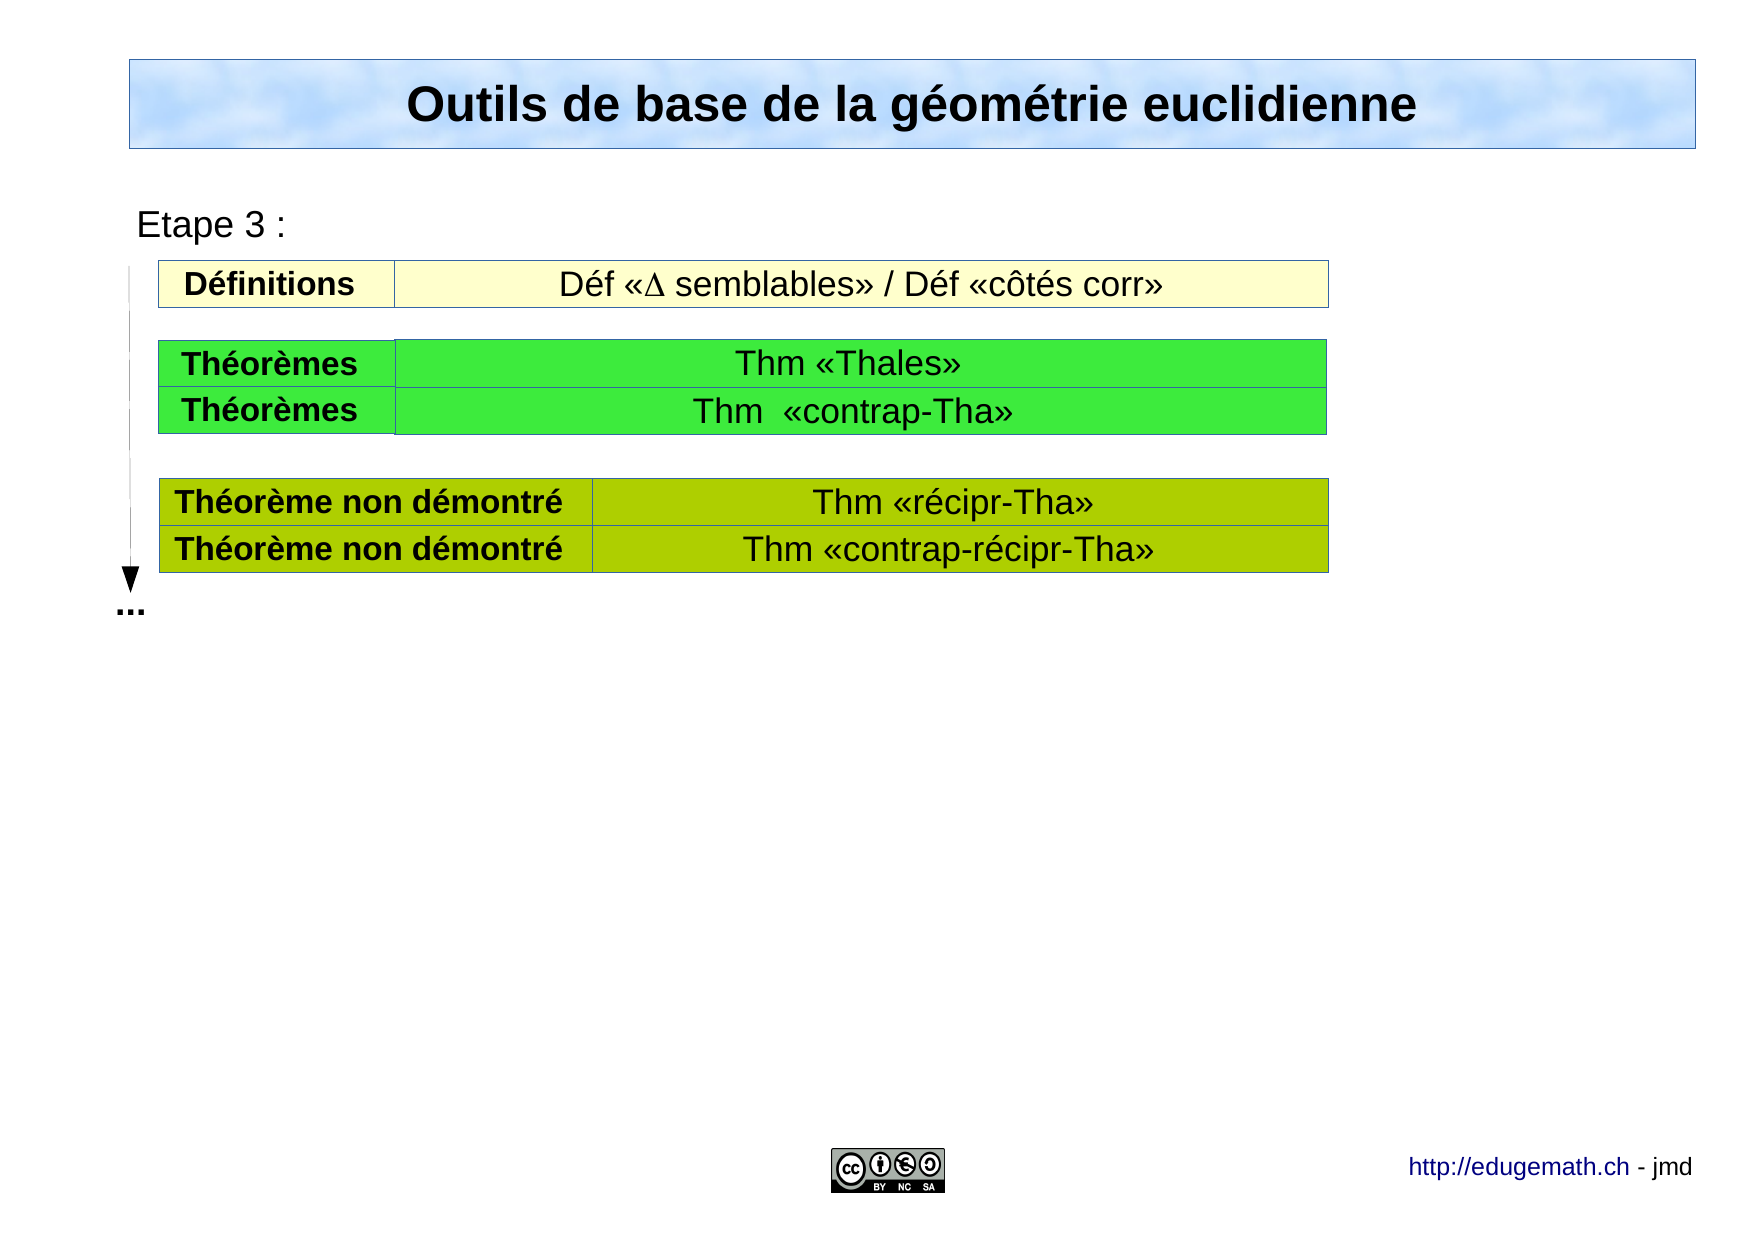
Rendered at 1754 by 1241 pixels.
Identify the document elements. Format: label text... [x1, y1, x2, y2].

text_box http://edugemath.ch - jmd [1393, 1145, 1737, 1189]
text_box Thm «contrap-récipr-Tha» [592, 525, 1329, 573]
text_box Thm «contrap-Tha» [394, 387, 1327, 435]
text_box Théorème non démontré [159, 525, 592, 573]
text_box Théorèmes [158, 340, 396, 386]
text_box ... [100, 573, 165, 632]
text_box Thm «Thales» [394, 339, 1327, 387]
text_box Théorème non démontré [159, 478, 592, 525]
text_box Outils de base de la géométrie euclidienne [129, 59, 1696, 149]
text_box Définitions [158, 260, 394, 308]
text_box Théorèmes [158, 386, 396, 434]
picture [831, 1148, 945, 1193]
text_box Thm «récipr-Tha» [592, 478, 1329, 525]
text_box Etape 3 : [121, 196, 329, 253]
text_box Déf «D semblables» / Déf «côtés corr» [394, 260, 1329, 308]
